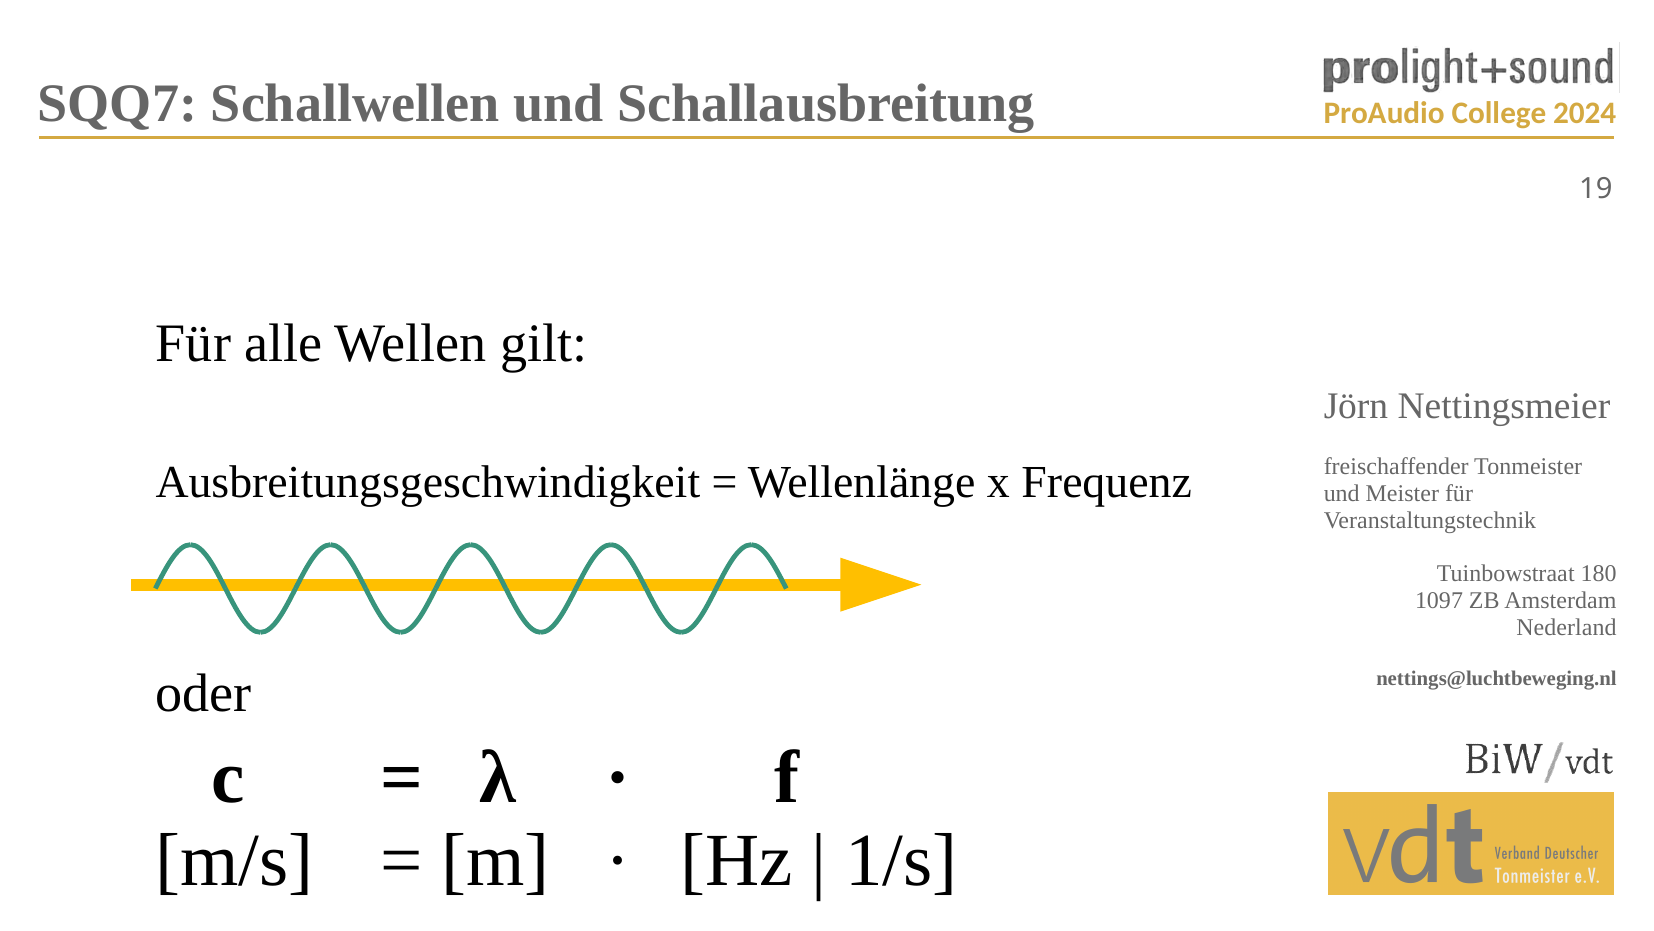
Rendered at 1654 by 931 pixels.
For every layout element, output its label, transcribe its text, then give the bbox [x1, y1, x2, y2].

list Die zweite Quelle kann auch eine Reflexion sein. [1462, 738, 1619, 784]
picture [1318, 42, 1620, 93]
list Für alle Wellen gilt: Ausbreitungsgeschwindigkeit = Wellenlänge x Frequenz oder c = λ · f [m/s] = [m] · [Hz | 1/s] [37, 187, 1313, 913]
picture [95, 534, 862, 636]
title SQQ7: Schallwellen und Schallausbreitung [37, 43, 1275, 164]
